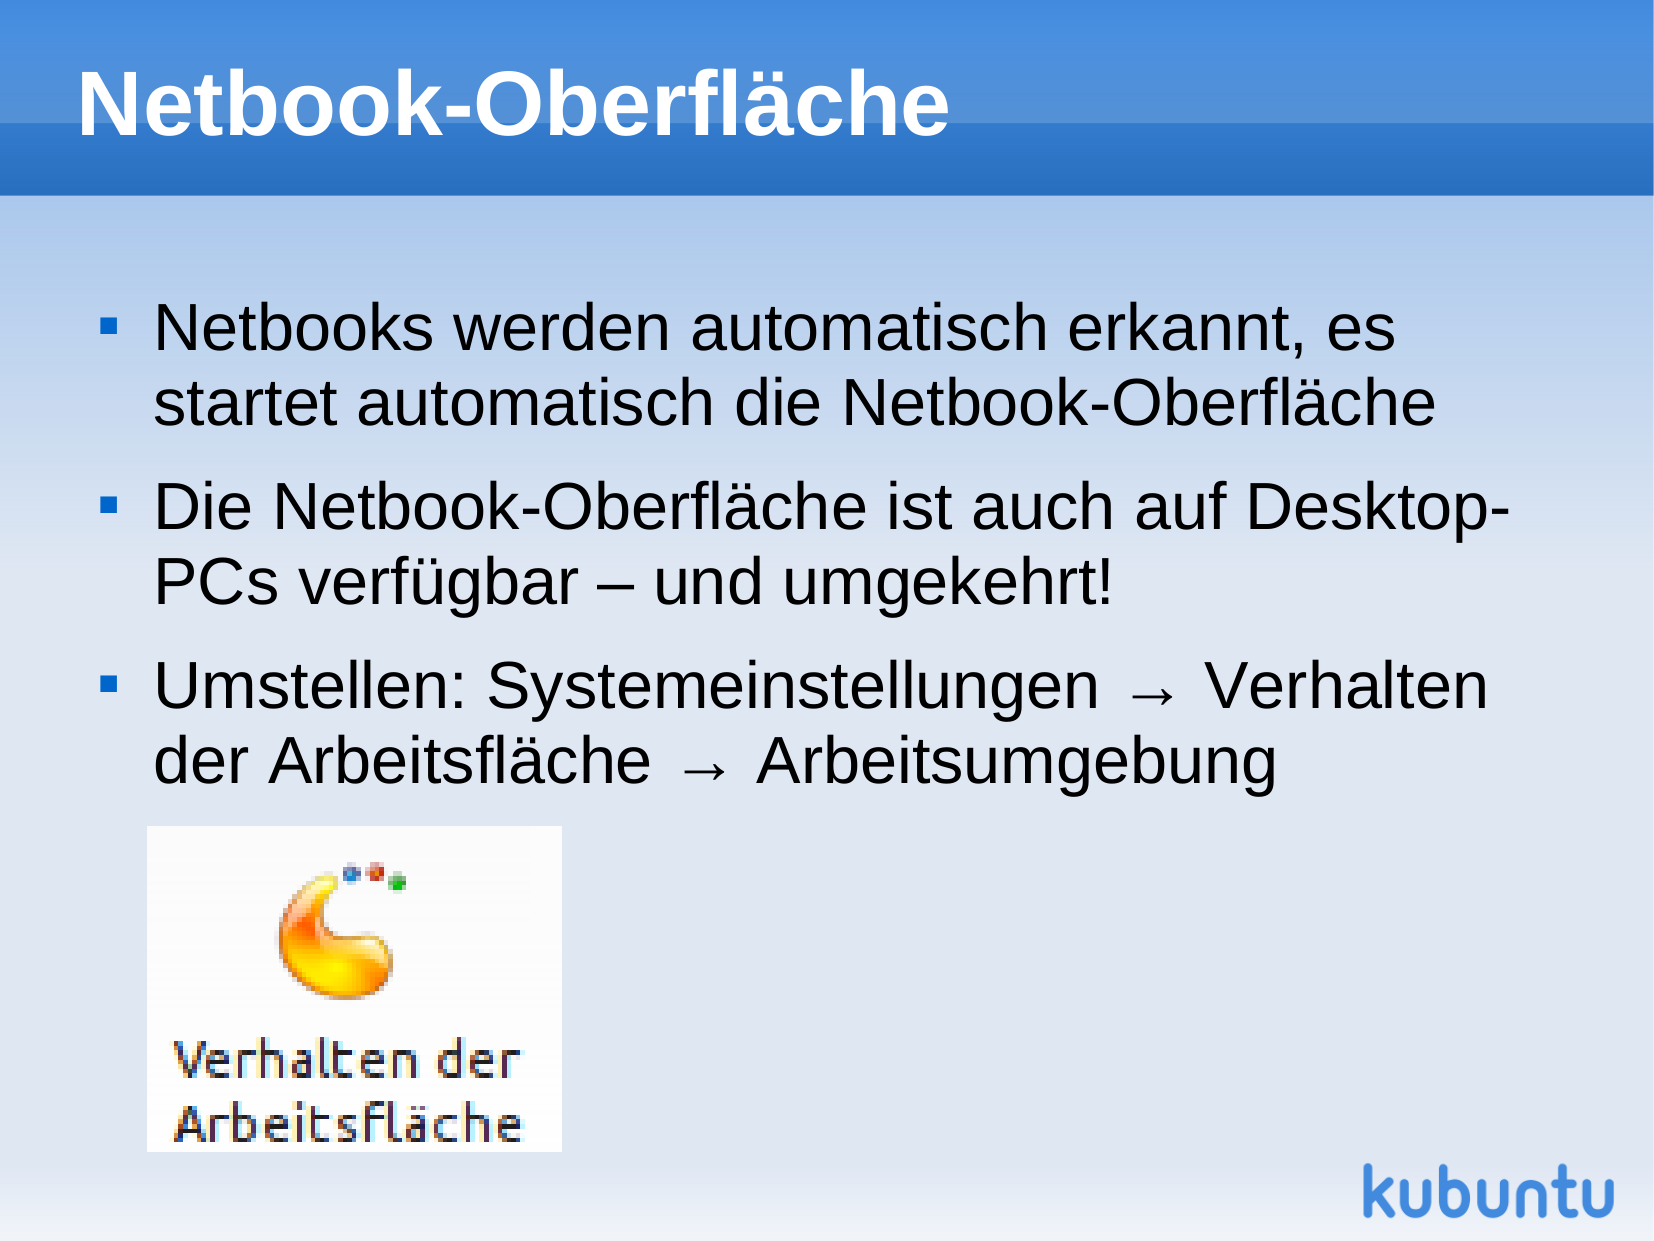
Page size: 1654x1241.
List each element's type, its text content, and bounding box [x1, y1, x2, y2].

list Netbooks werden automatisch erkannt, es startet automatisch die Netbook-Oberfläche Die Netbook-Oberfläche ist auch auf Desktop-PCs verfügbar – und umgekehrt! Umstellen: Systemeinstellungen → Verhalten der Arbeitsfläche → Arbeitsumgebung [82, 290, 1571, 1094]
picture [0, 0, 1654, 1241]
title Netbook-Oberfläche [76, 7, 1565, 200]
